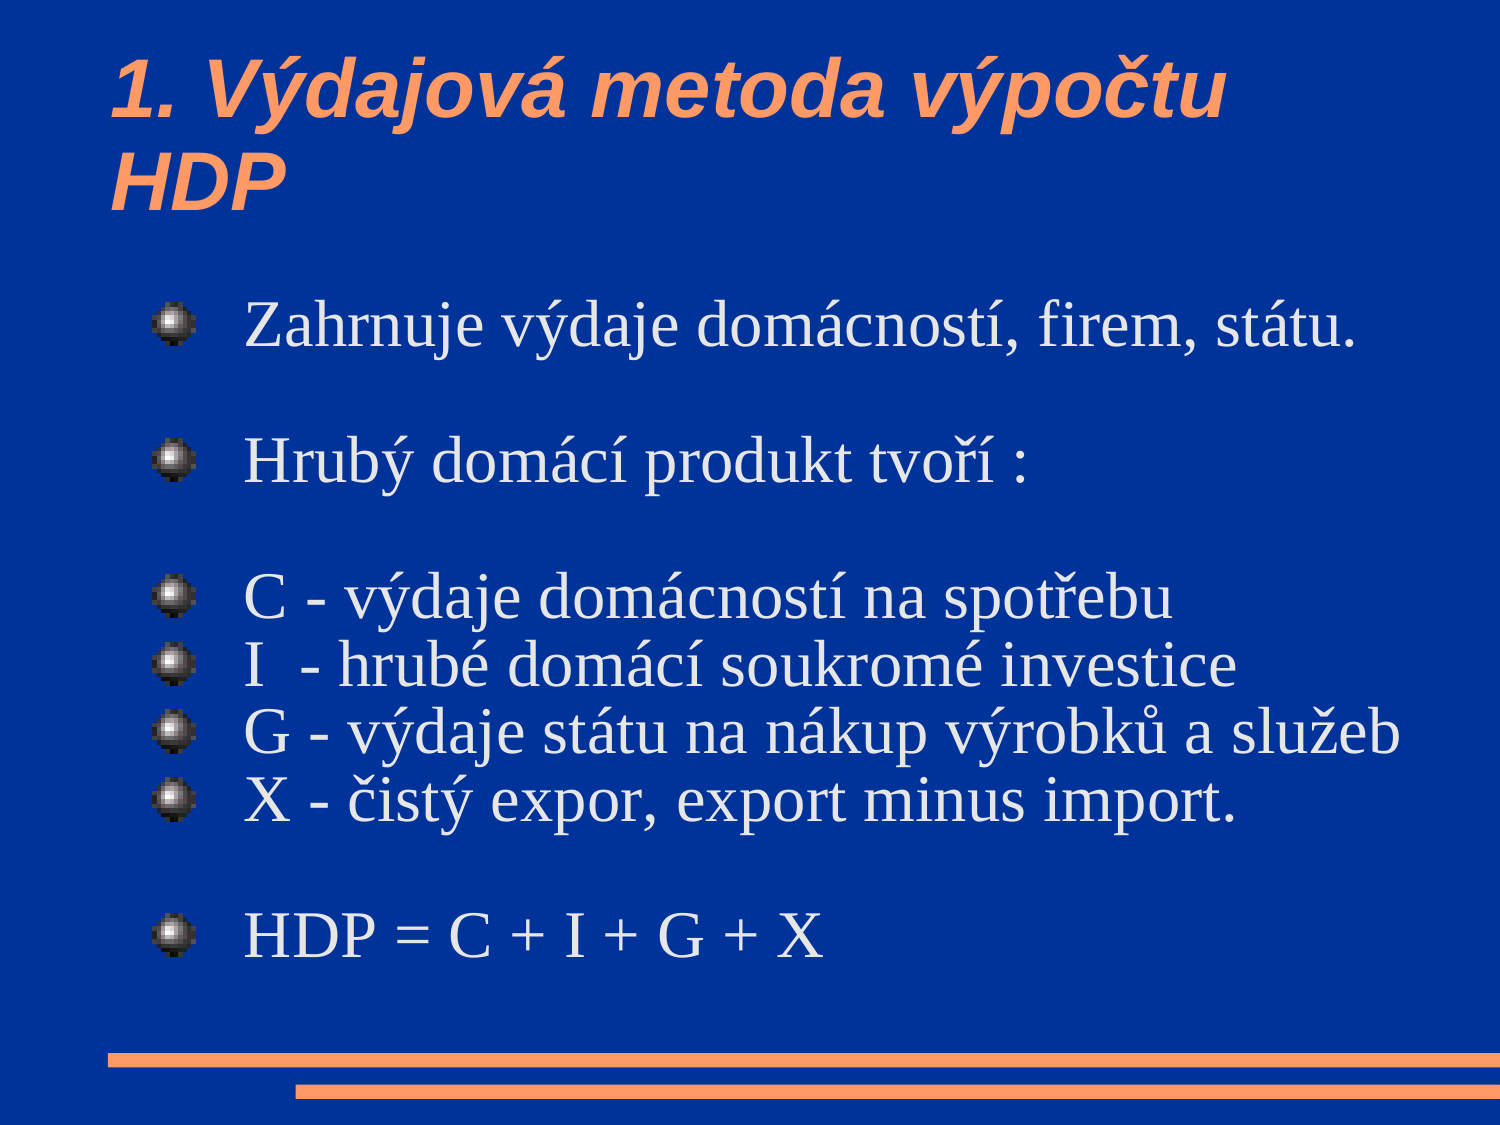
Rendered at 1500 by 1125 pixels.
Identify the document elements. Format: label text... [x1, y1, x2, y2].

title 1. Výdajová metoda výpočtu HDP [110, 42, 1391, 229]
list Zahrnuje výdaje domácností, firem, státu. Hrubý domácí produkt tvoří : C - výdaje domácností na spotřebu I - hrubé domácí soukromé investice G - výdaje státu na nákup výrobků a služeb X - čistý expor, export minus import. HDP = C + I + G + X [110, 292, 1416, 1012]
